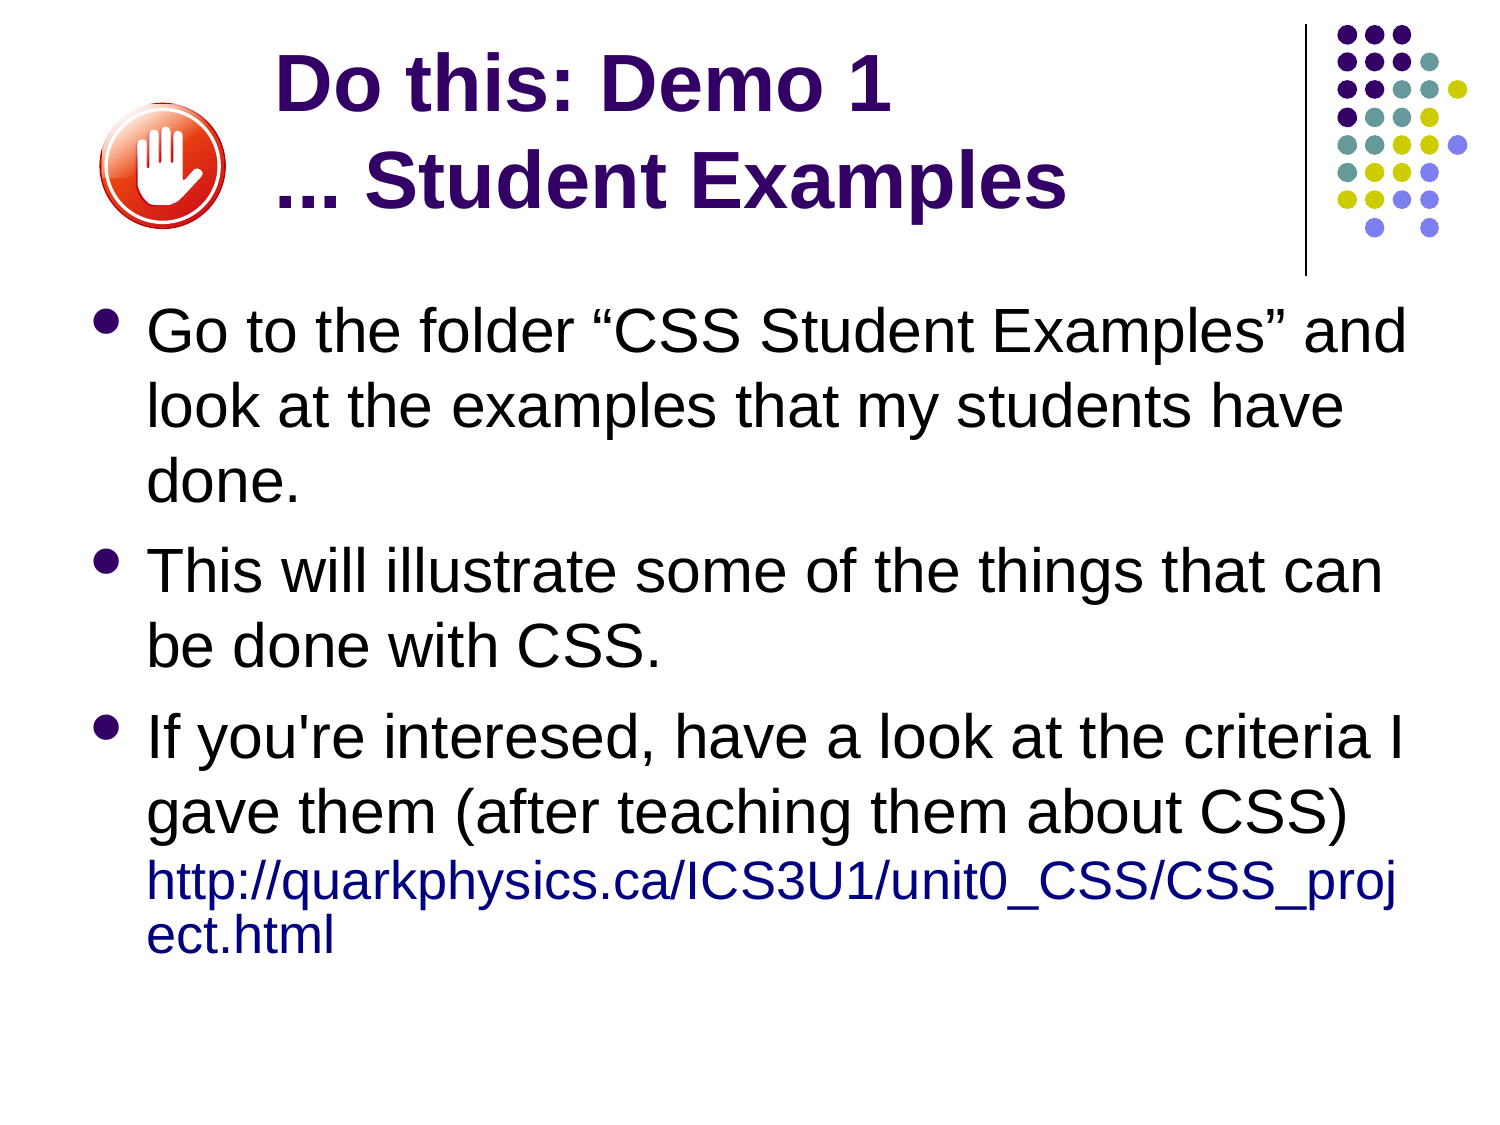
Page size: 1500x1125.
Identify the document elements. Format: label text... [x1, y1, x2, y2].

list Go to the folder “CSS Student Examples” and look at the examples that my students have done. This will illustrate some of the things that can be done with CSS. If you're interesed, have a look at the criteria I gave them (after teaching them about CSS) http://quarkphysics.ca/ICS3U1/unit0_CSS/CSS_project.html [75, 282, 1426, 1006]
picture [74, 69, 253, 249]
title Do this: Demo 1 ... Student Examples [259, 20, 1313, 233]
